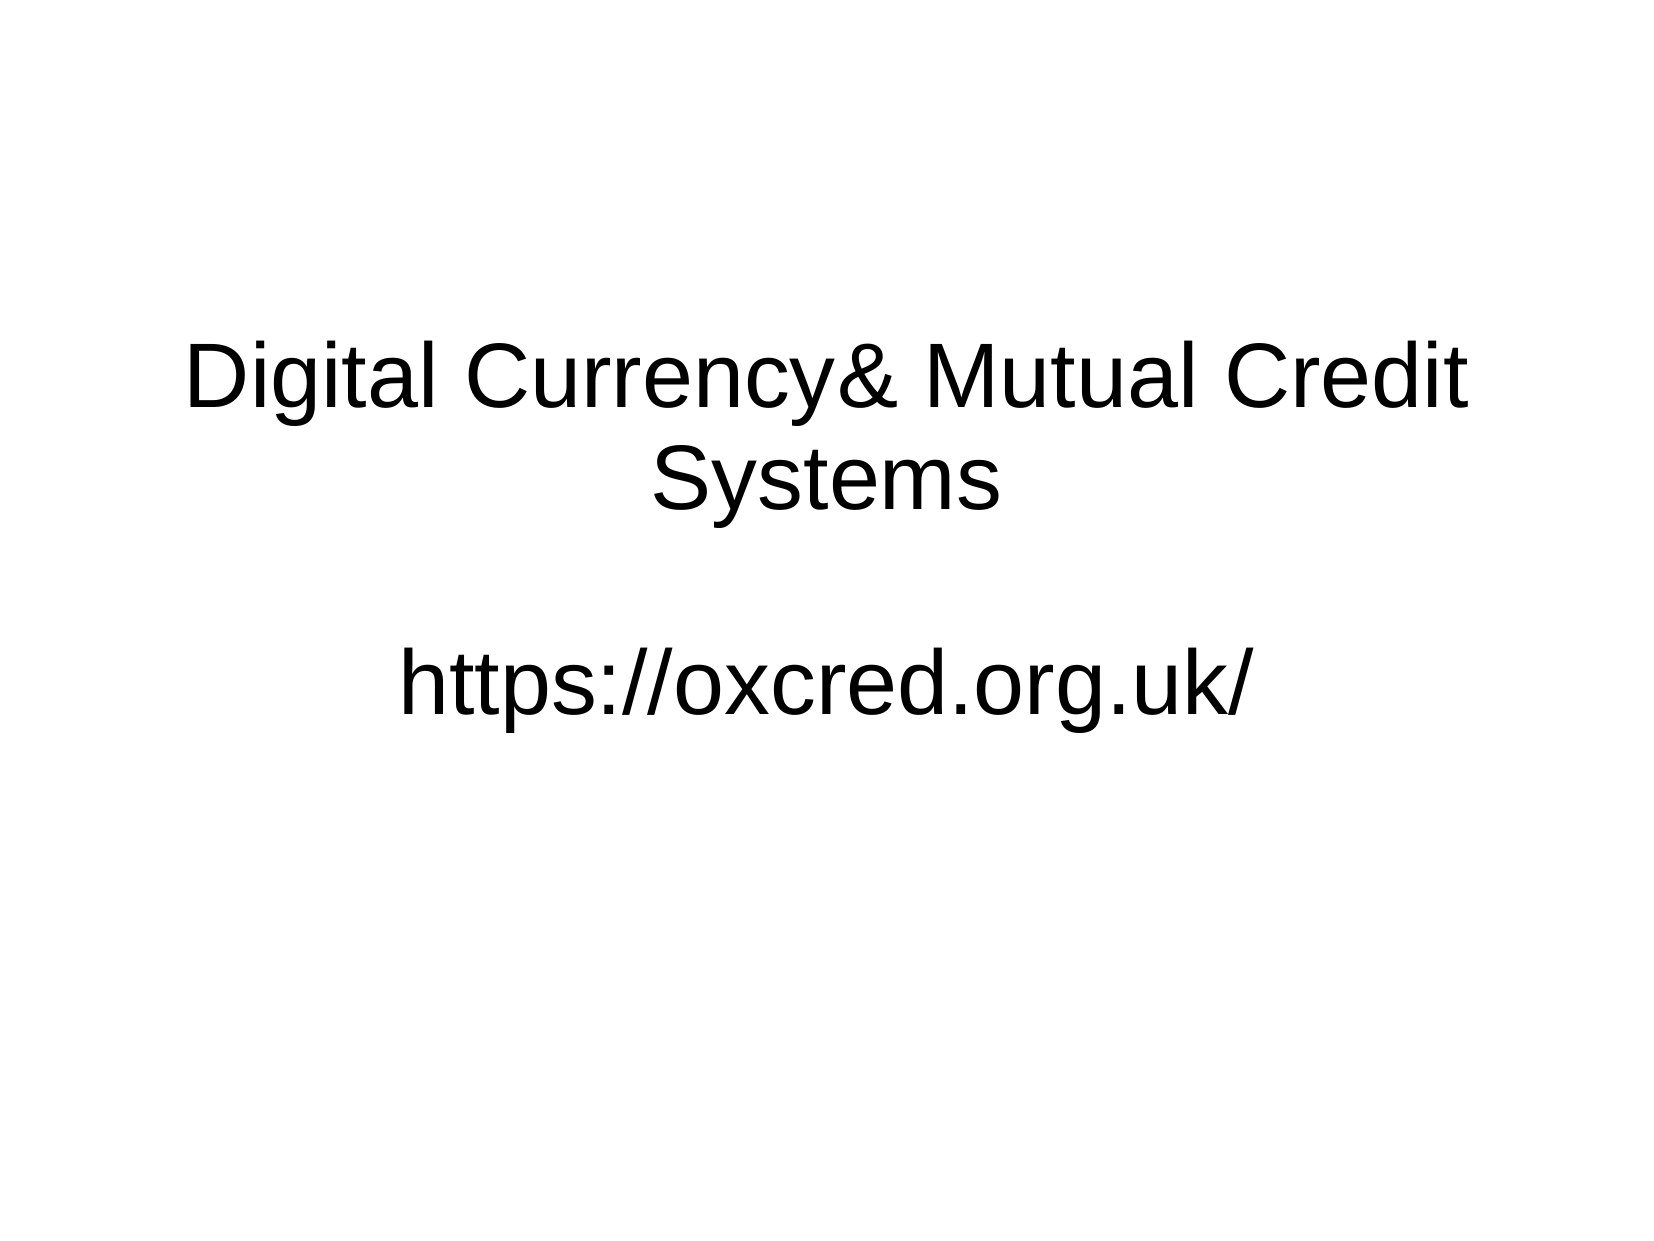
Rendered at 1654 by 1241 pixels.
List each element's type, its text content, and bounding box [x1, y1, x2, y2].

subtitle Digital Currency& Mutual Credit Systems https://oxcred.org.uk/ [82, 49, 1571, 1010]
